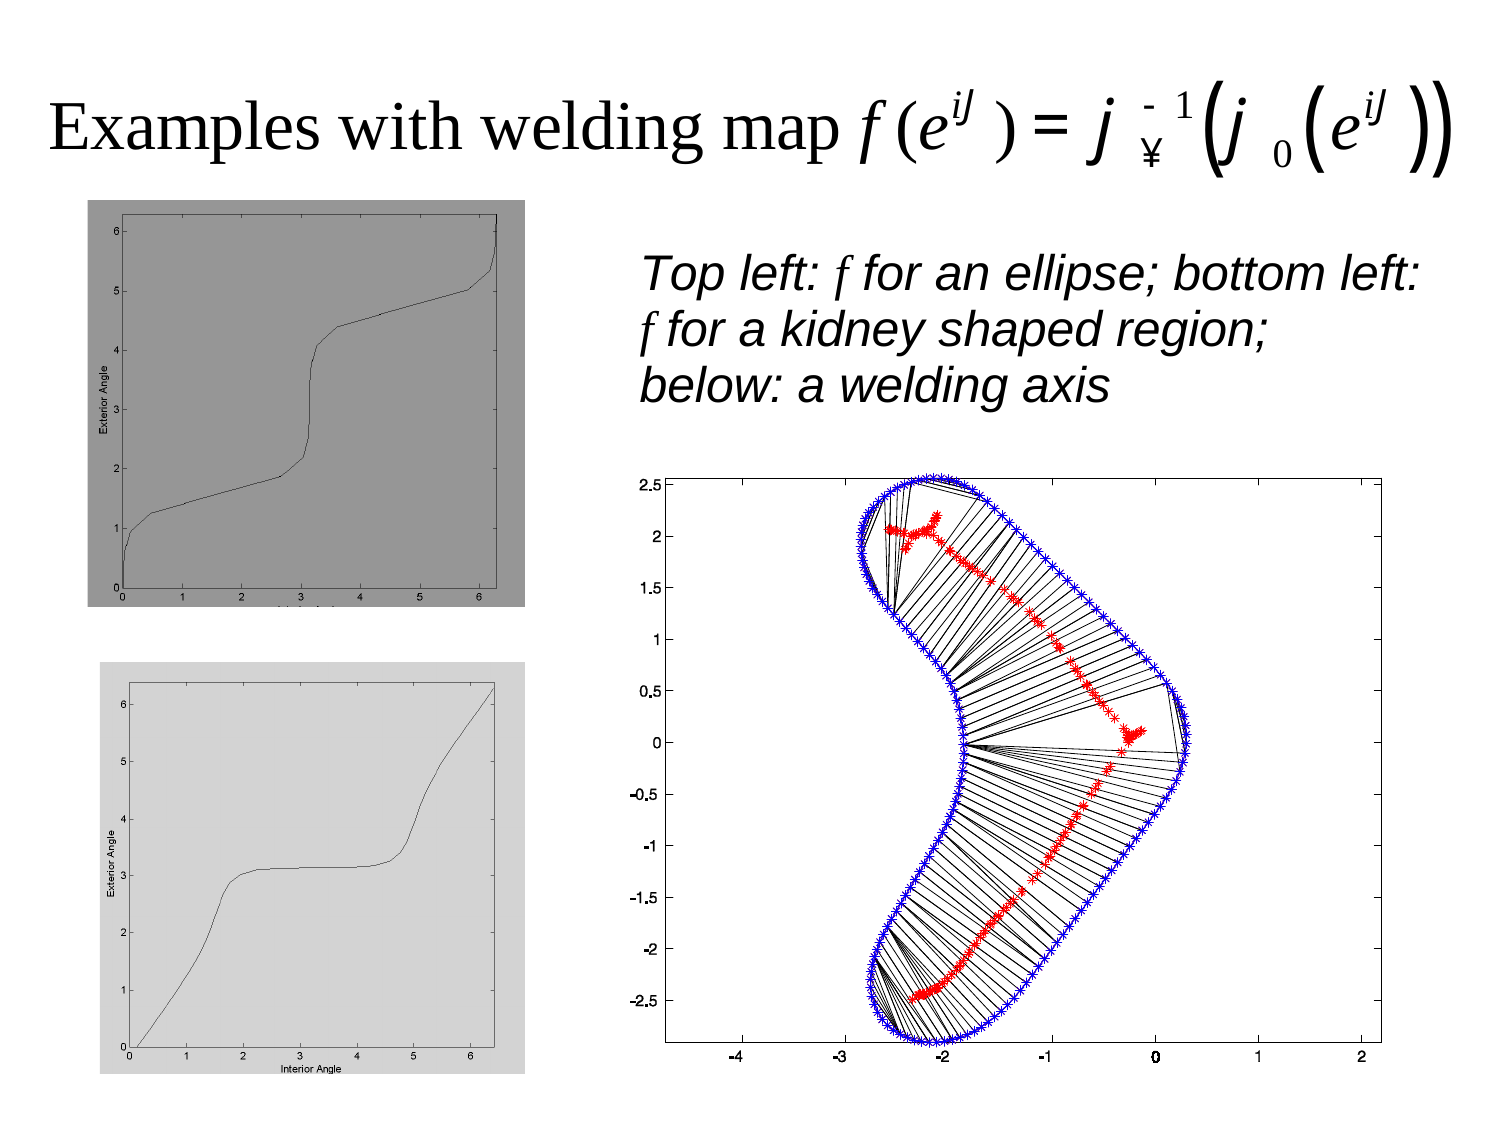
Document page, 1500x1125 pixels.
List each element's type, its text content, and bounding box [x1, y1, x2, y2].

picture [87, 203, 526, 607]
picture [99, 662, 526, 1074]
picture [629, 464, 1388, 1063]
chart [37, 62, 1467, 203]
text_box Top left: f for an ellipse; bottom left: f for a kidney shaped region; below: a welding axis [624, 237, 1438, 421]
